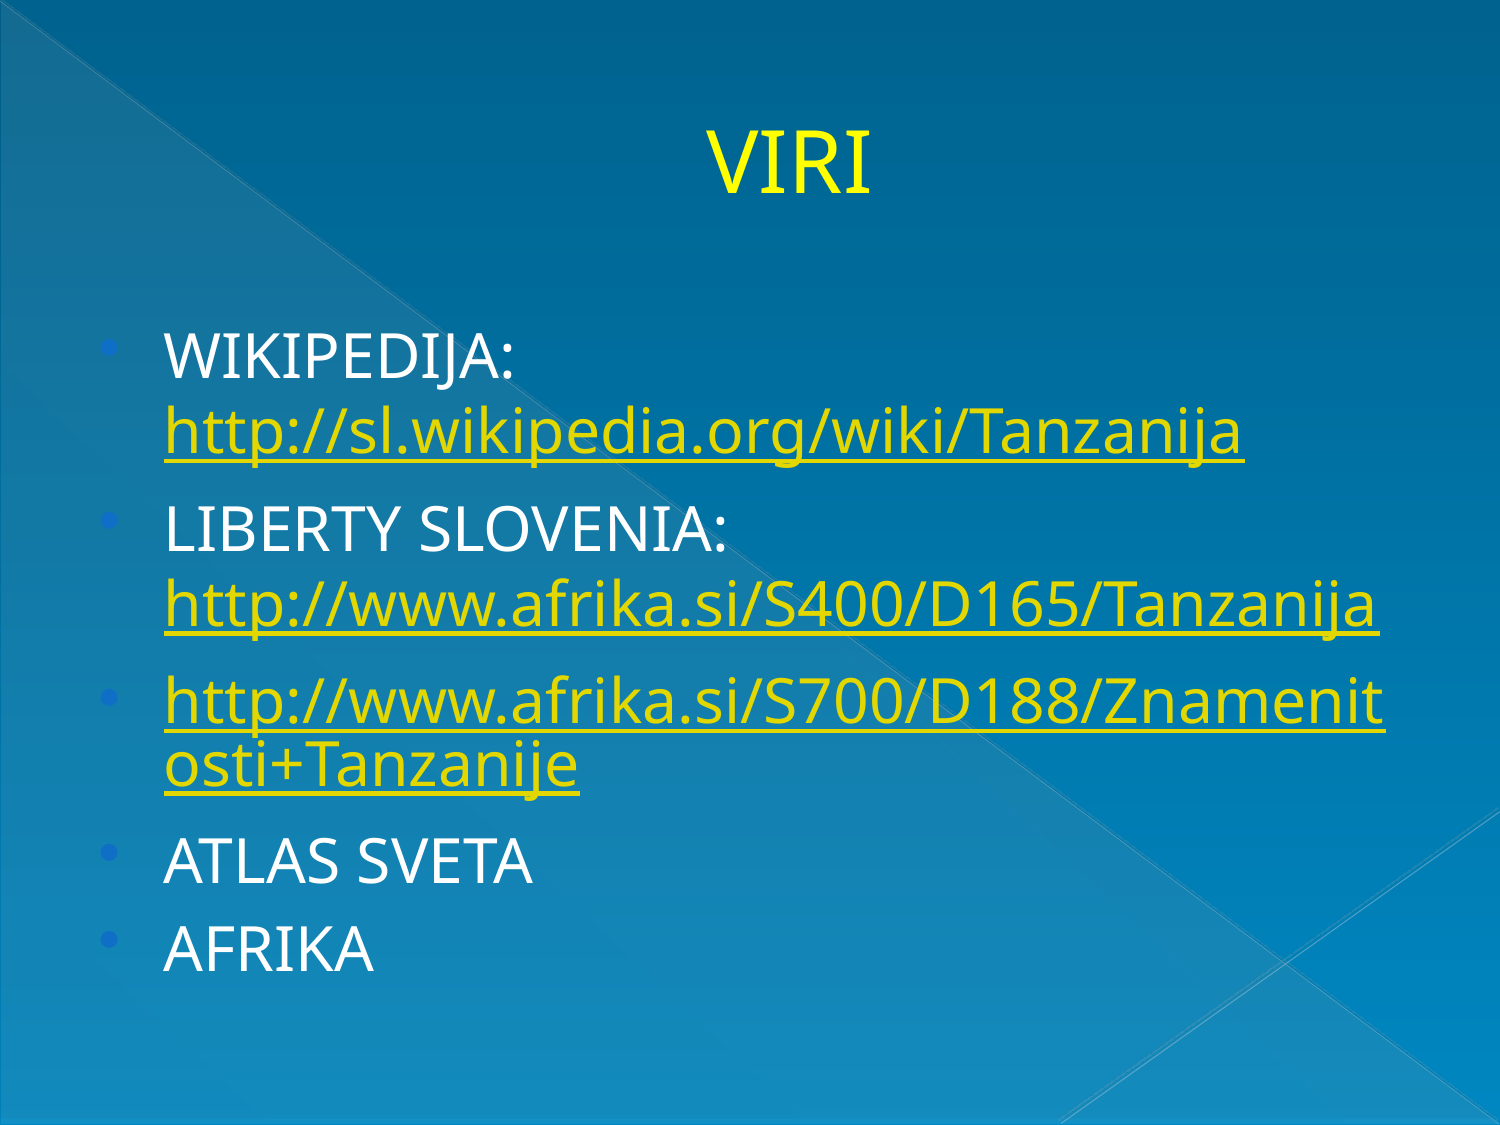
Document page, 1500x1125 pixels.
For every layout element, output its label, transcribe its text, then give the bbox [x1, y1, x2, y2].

title VIRI [75, 43, 1425, 274]
list WIKIPEDIJA: http://sl.wikipedia.org/wiki/Tanzanija LIBERTY SLOVENIA: http://www.afrika.si/S400/D165/Tanzanija http://www.afrika.si/S700/D188/Znamenitosti+Tanzanije ATLAS SVETA AFRIKA [75, 308, 1425, 1059]
